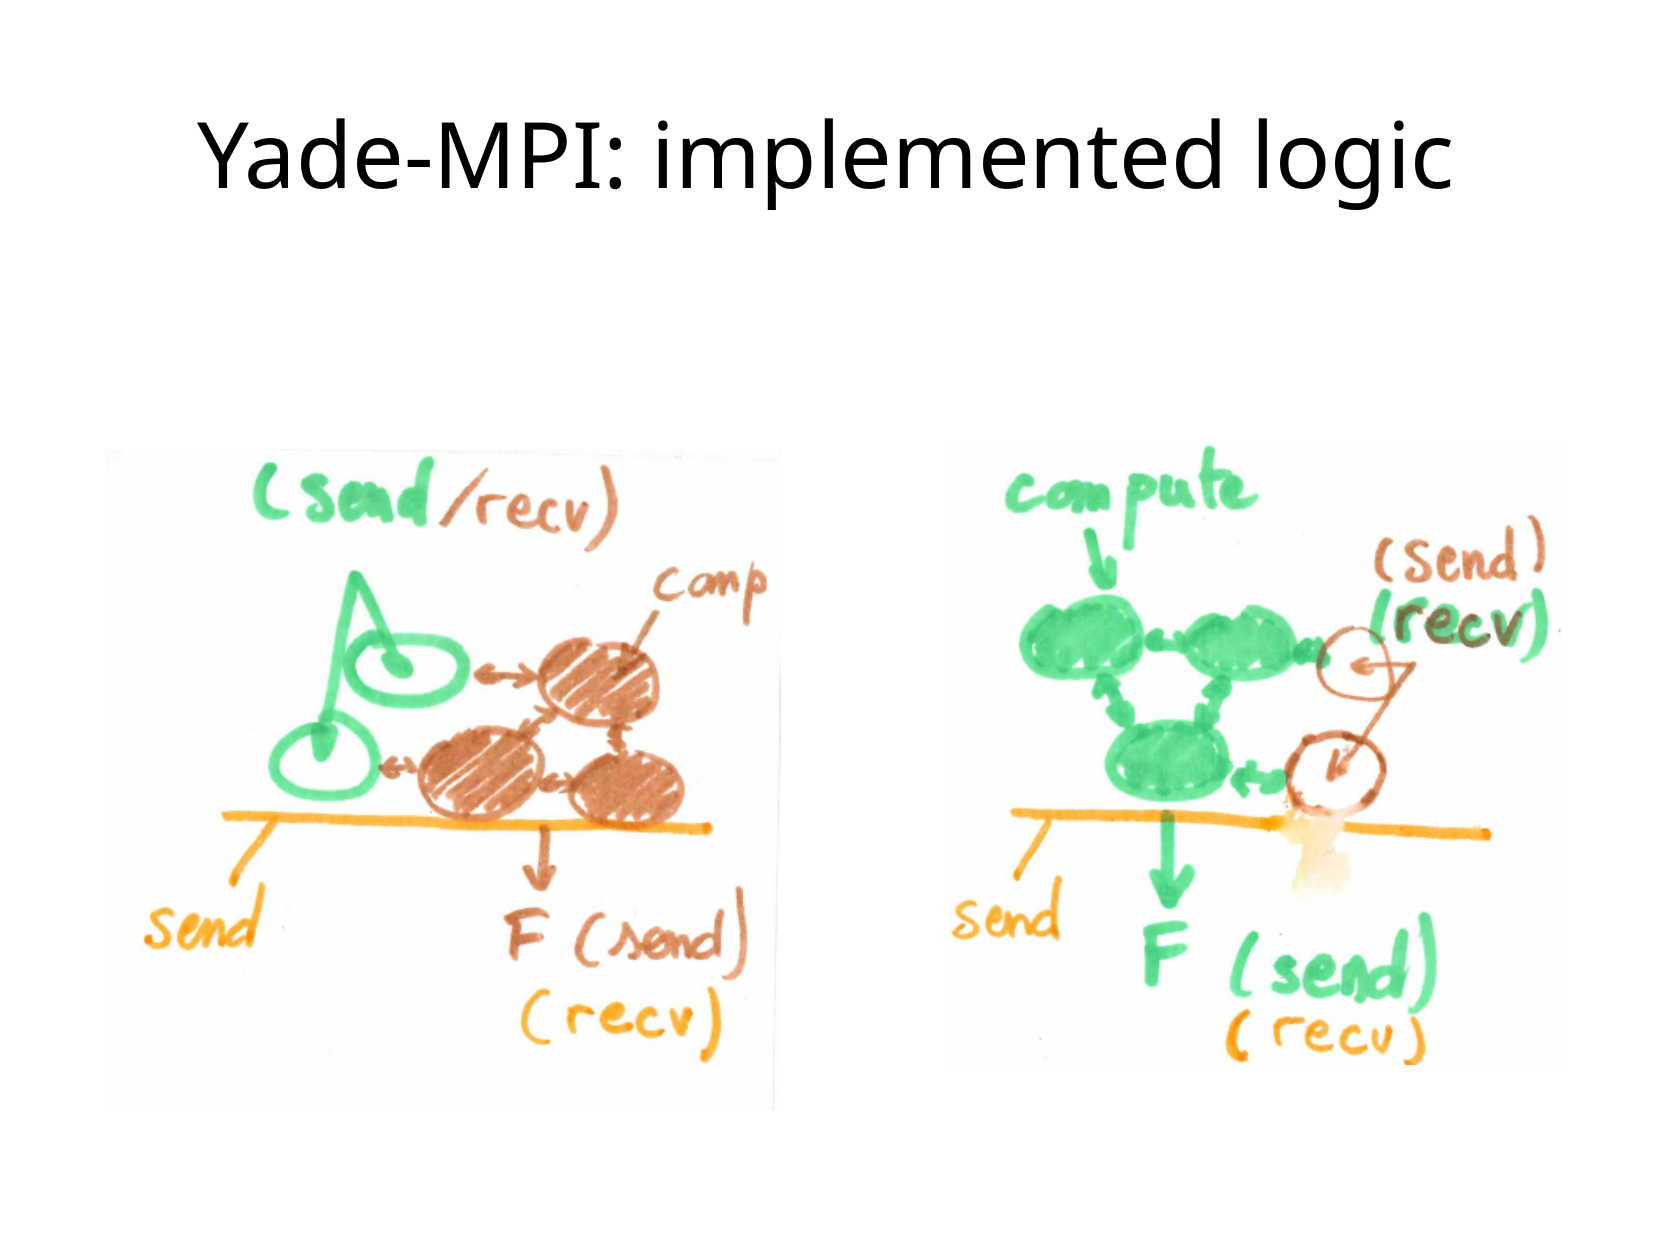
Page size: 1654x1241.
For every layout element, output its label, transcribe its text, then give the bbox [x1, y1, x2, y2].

title Yade-MPI: implemented logic [82, 49, 1571, 257]
picture [105, 449, 781, 1111]
picture [945, 443, 1562, 1066]
